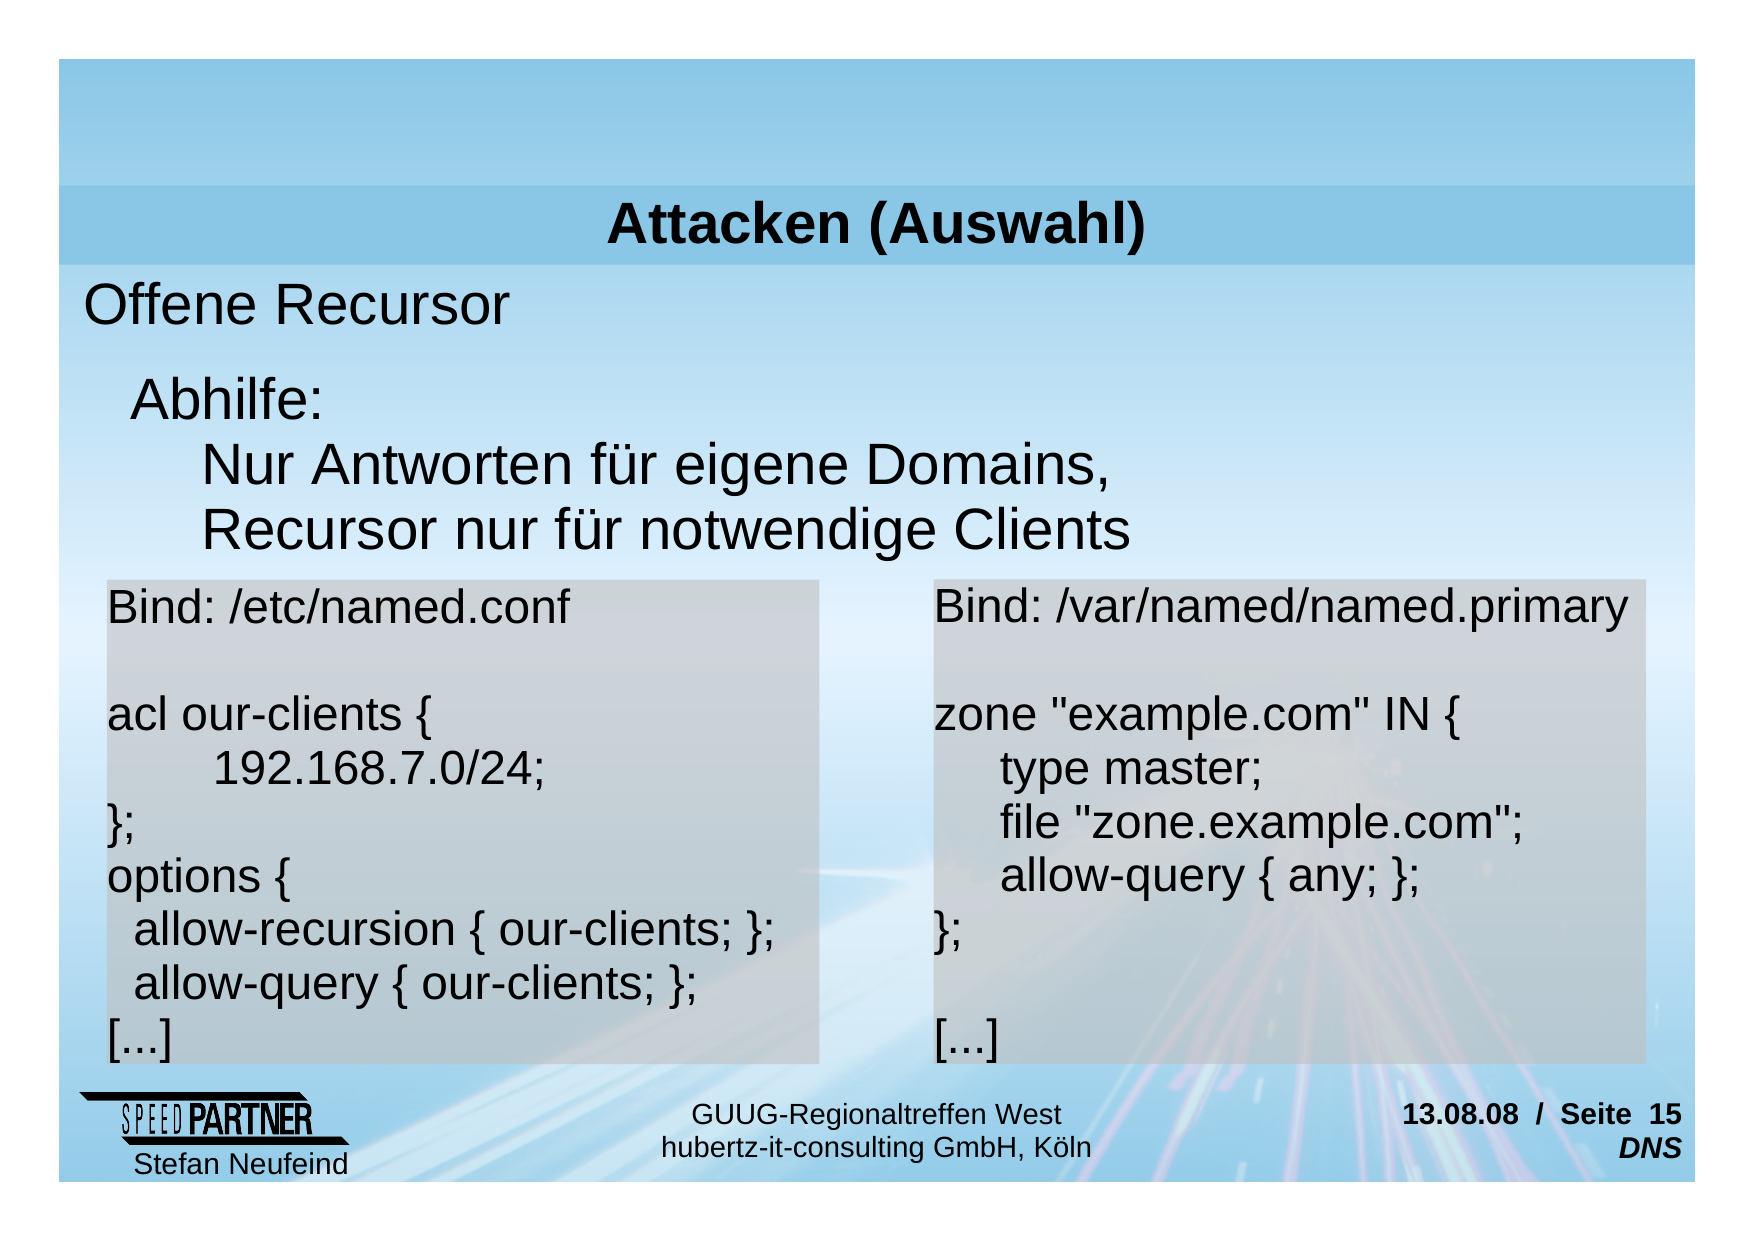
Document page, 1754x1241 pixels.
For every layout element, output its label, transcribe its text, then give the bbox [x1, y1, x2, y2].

text_box Bind: /etc/named.conf acl our-clients { 192.168.7.0/24; }; options { allow-recursion { our-clients; }; allow-query { our-clients; }; [...] [106, 579, 820, 1065]
list Offene Recursor Abhilfe: Nur Antworten für eigene Domains, Recursor nur für notwendige Clients [71, 272, 1695, 1055]
title Attacken (Auswahl) [59, 191, 1695, 257]
picture [59, 59, 1695, 185]
picture [59, 265, 1695, 1182]
text_box Bind: /var/named/named.primary zone "example.com" IN { type master; file "zone.example.com"; allow-query { any; }; }; [...] [933, 579, 1647, 1064]
